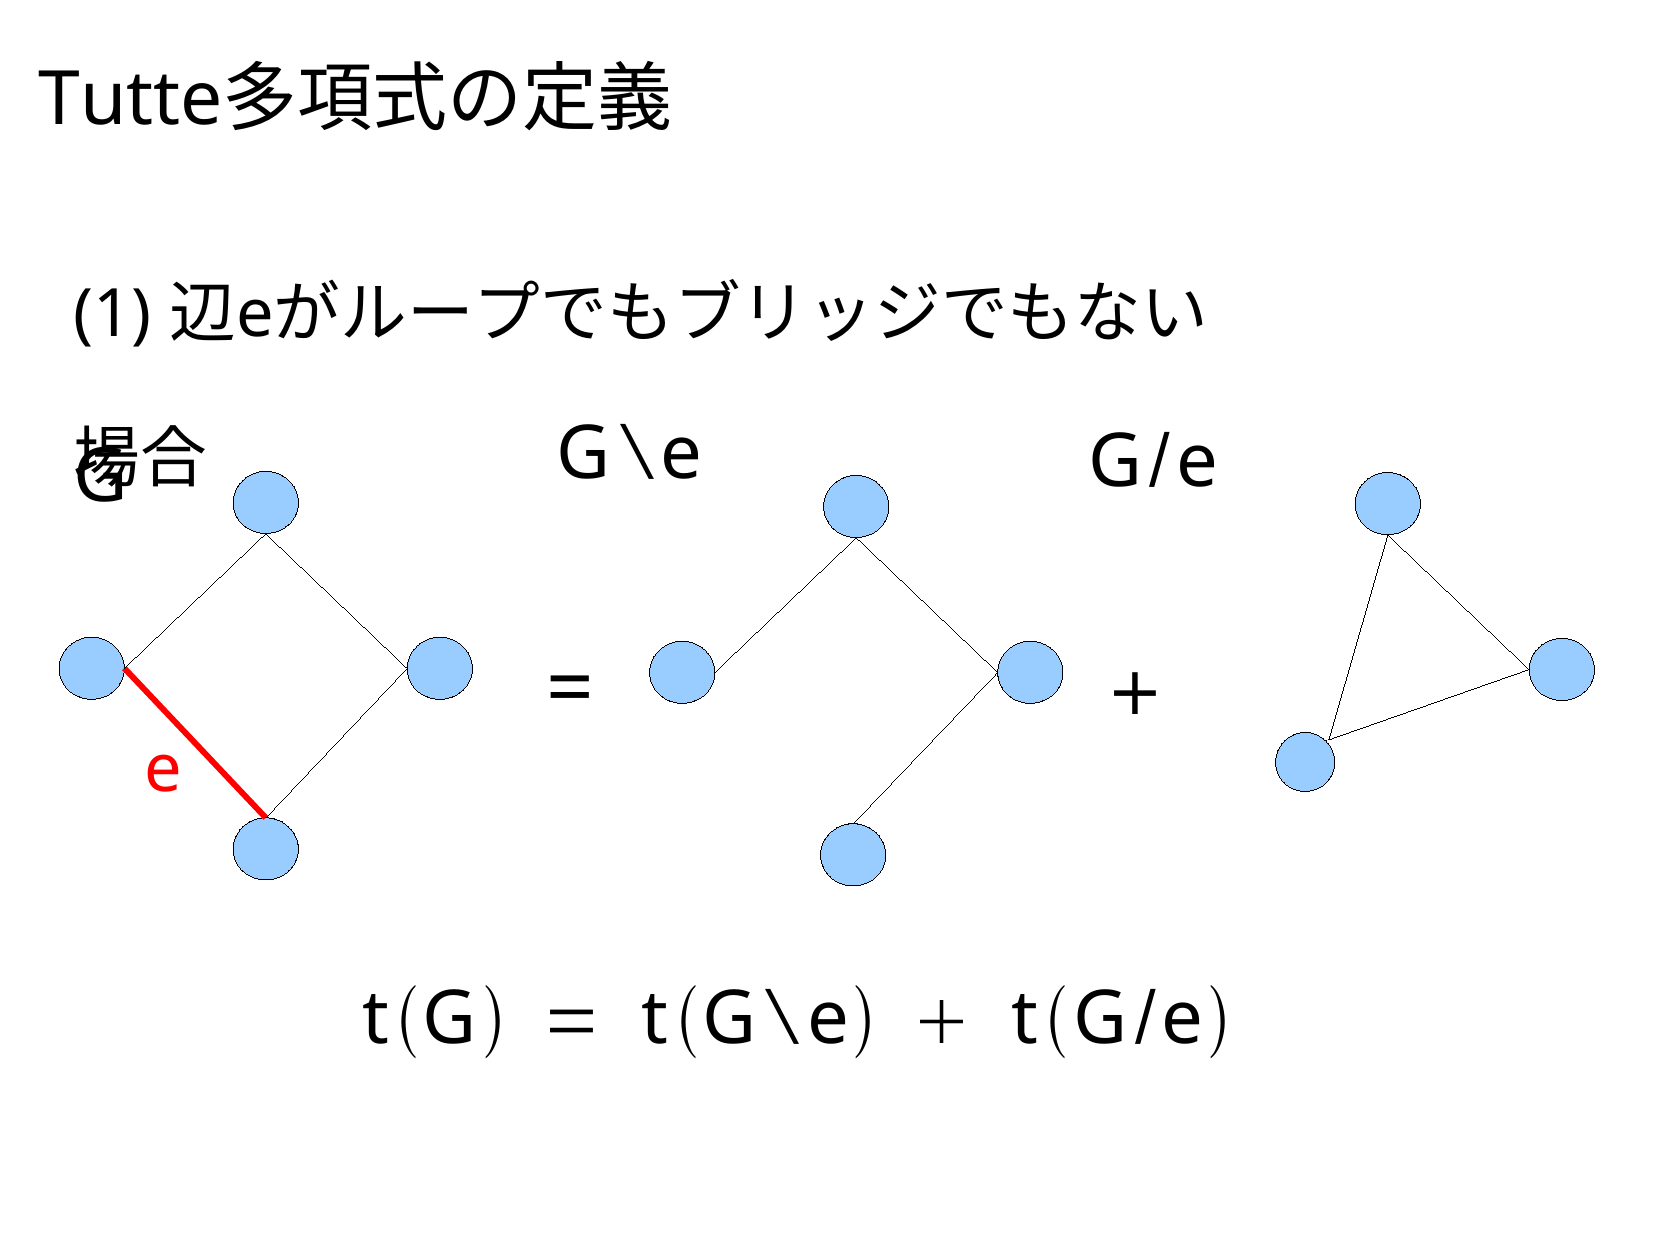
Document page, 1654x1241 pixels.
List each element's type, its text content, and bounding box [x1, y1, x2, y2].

chart [354, 978, 1237, 1063]
text_box [820, 823, 886, 886]
text_box Tutte多項式の定義 [23, 29, 687, 126]
text_box e [129, 712, 198, 800]
text_box [823, 475, 889, 538]
text_box [997, 641, 1063, 704]
text_box [1275, 732, 1335, 792]
text_box + [1092, 645, 1178, 739]
text_box [407, 637, 473, 700]
chart [1082, 421, 1225, 502]
text_box = [531, 620, 614, 725]
text_box [649, 641, 715, 704]
text_box [233, 817, 299, 880]
chart [550, 413, 709, 494]
text_box (1) 辺eがループでもブリッジでもない場合 [59, 202, 1270, 296]
text_box [233, 471, 299, 534]
text_box [59, 637, 125, 700]
text_box [1355, 472, 1421, 535]
text_box [1529, 638, 1595, 701]
text_box G [59, 413, 146, 510]
